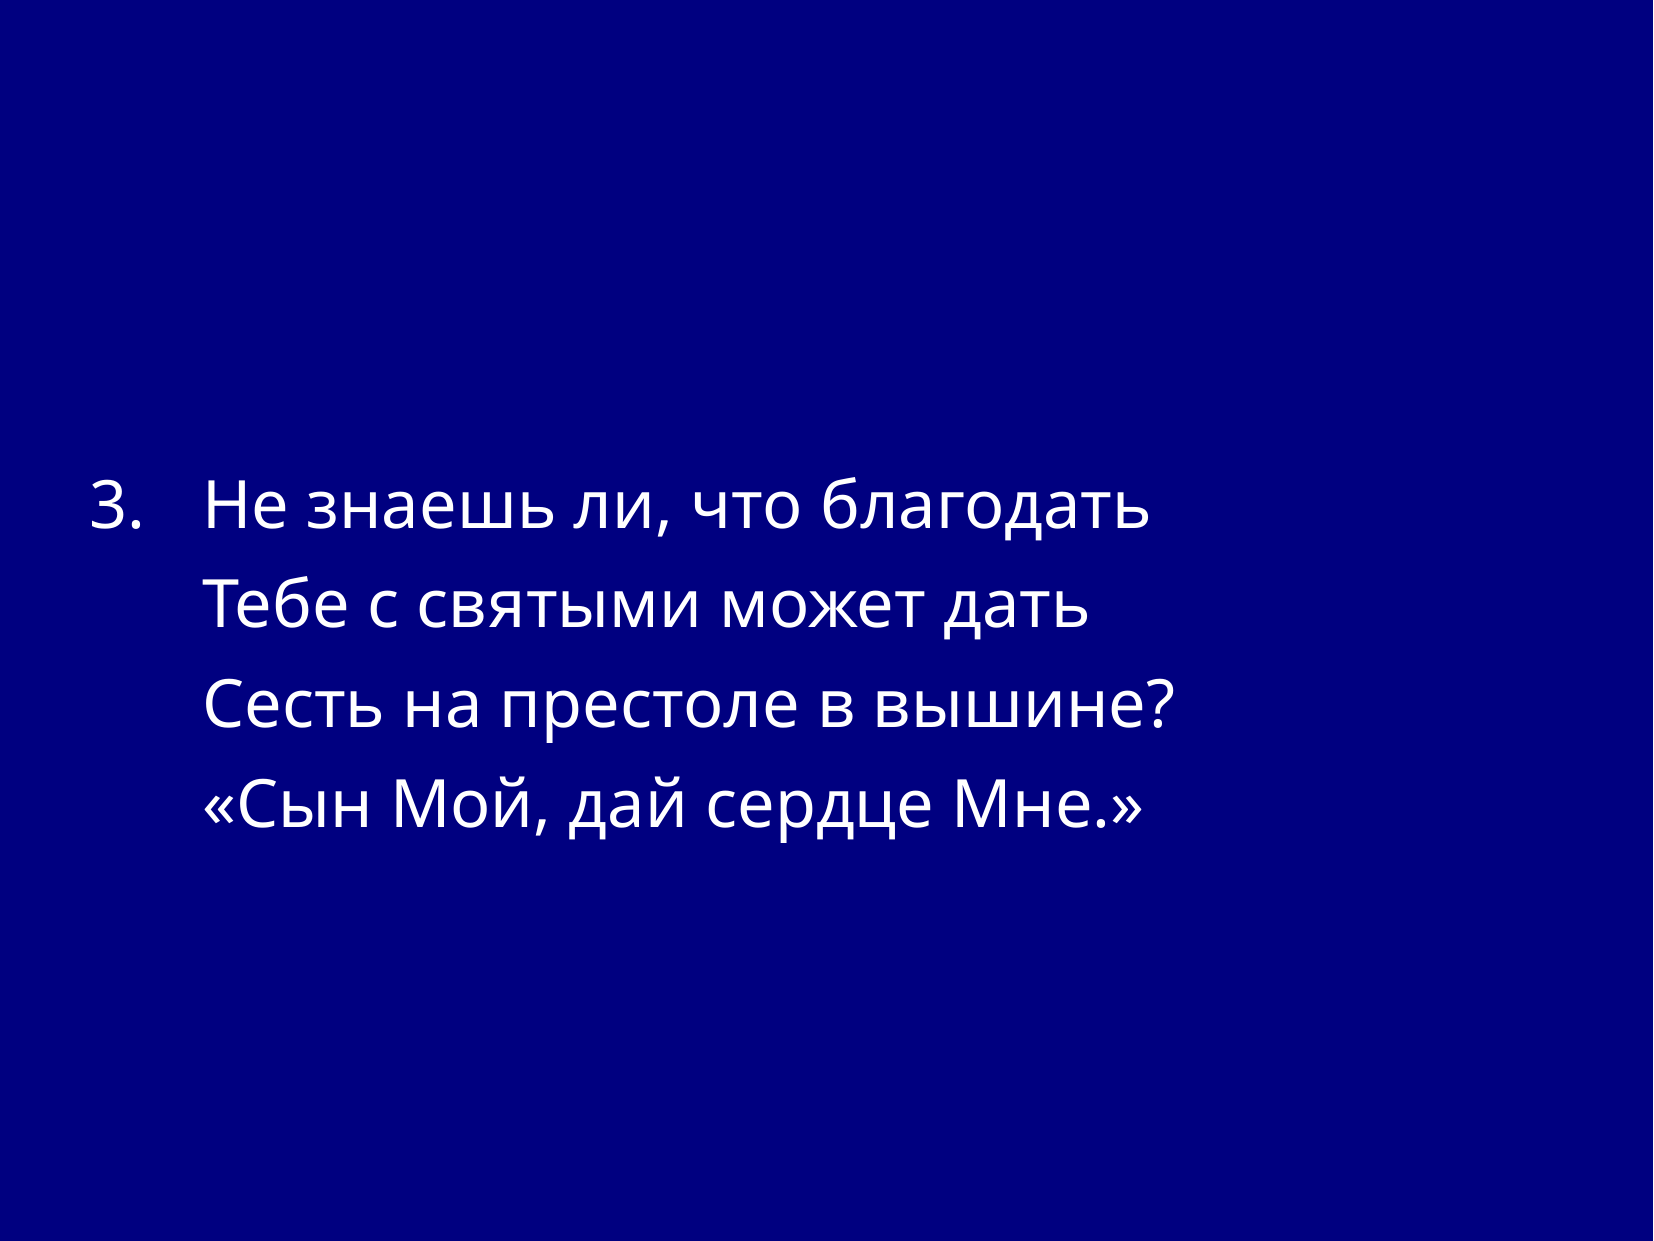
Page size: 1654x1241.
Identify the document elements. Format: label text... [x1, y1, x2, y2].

text_box 3. Не знаешь ли, что благодать Тебе с святыми может дать Сесть на престоле в вышине? «Сын Мой, дай сердце Мне.» [75, 150, 1576, 1163]
